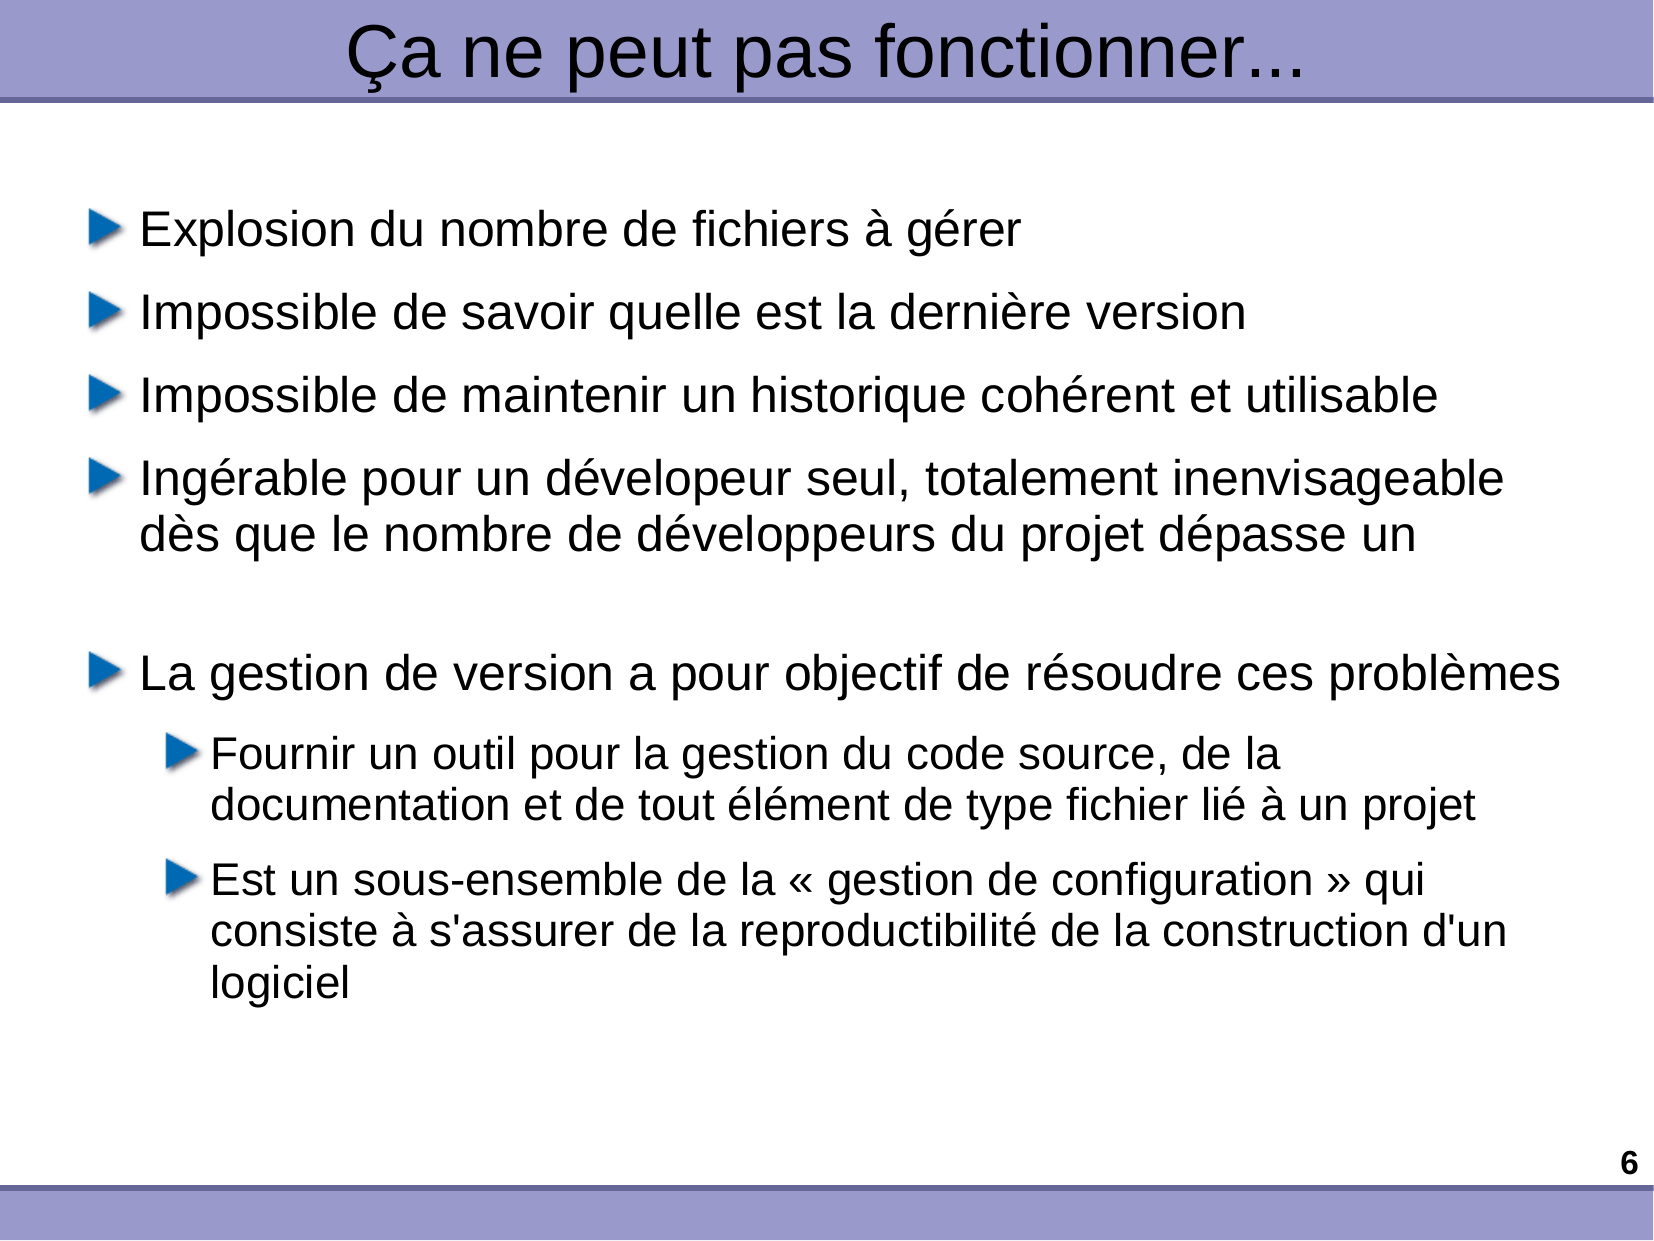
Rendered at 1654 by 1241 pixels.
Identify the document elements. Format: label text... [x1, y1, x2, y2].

title Ça ne peut pas fonctionner... [0, 4, 1654, 98]
list Explosion du nombre de fichiers à gérer Impossible de savoir quelle est la dernière version Impossible de maintenir un historique cohérent et utilisable Ingérable pour un dévelopeur seul, totalement inenvisageable dès que le nombre de développeurs du projet dépasse un La gestion de version a pour objectif de résoudre ces problèmes Fournir un outil pour la gestion du code source, de la documentation et de tout élément de type fichier lié à un projet Est un sous-ensemble de la « gestion de configuration » qui consiste à s'assurer de la reproductibilité de la construction d'un logiciel [68, 201, 1592, 1118]
